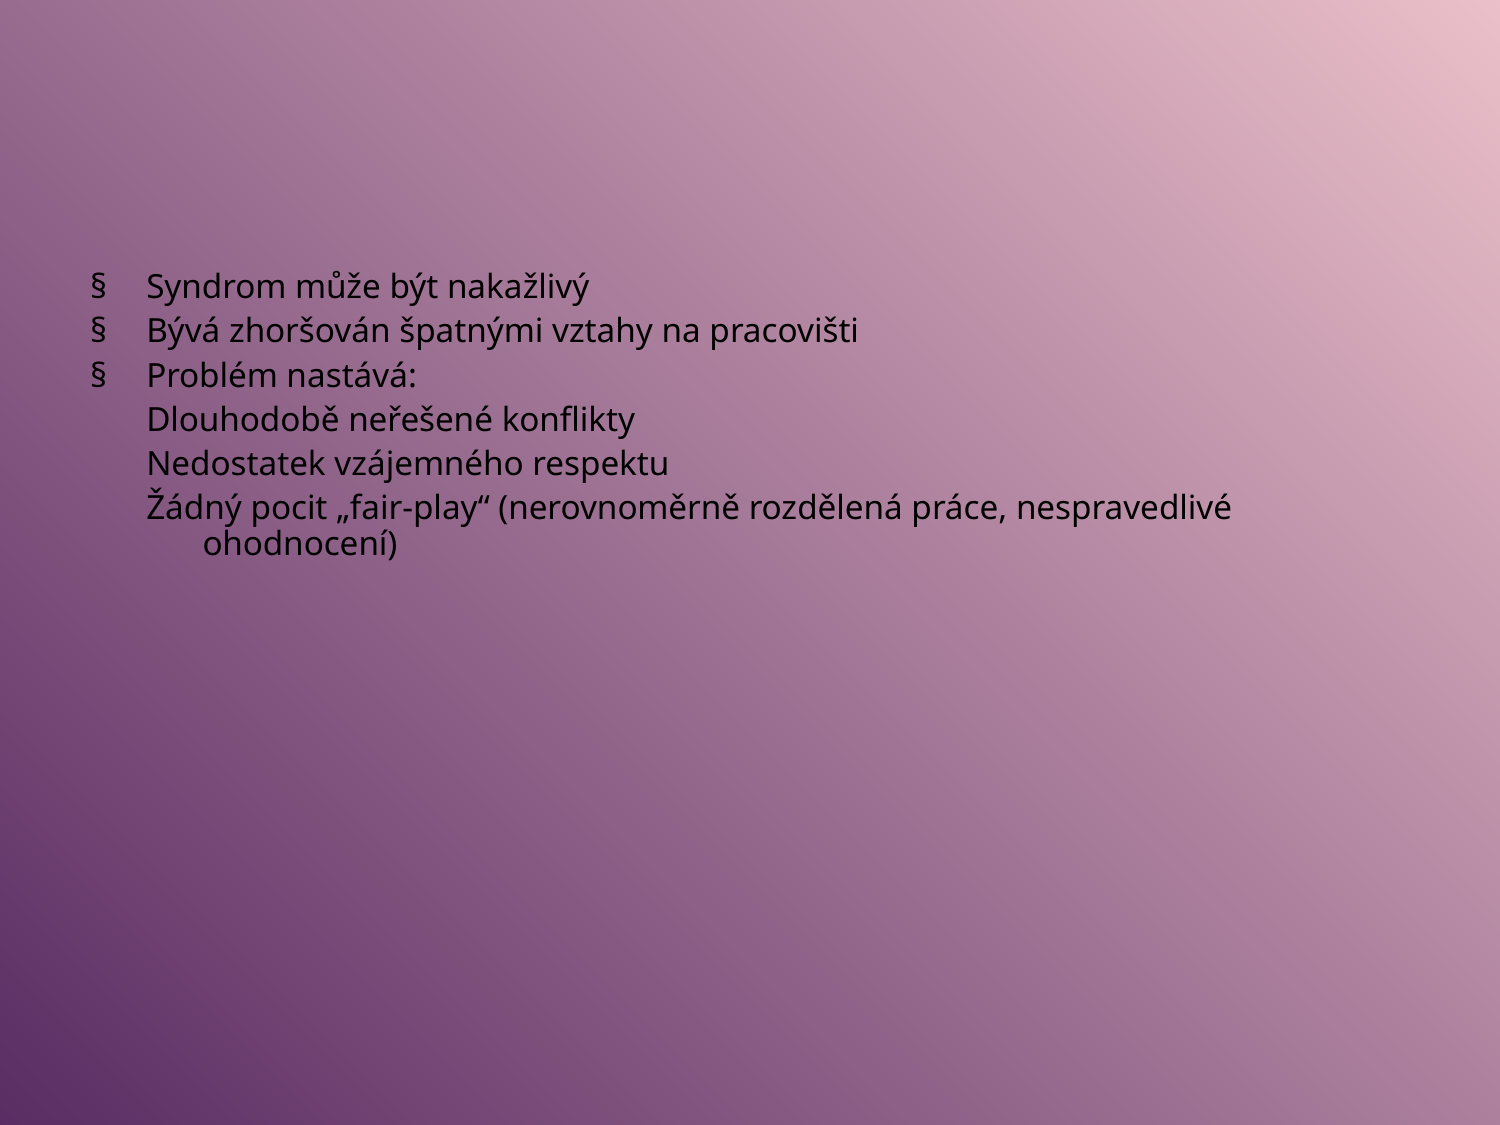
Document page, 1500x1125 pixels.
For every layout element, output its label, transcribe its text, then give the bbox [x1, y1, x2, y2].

list Syndrom může být nakažlivý Bývá zhoršován špatnými vztahy na pracovišti Problém nastává: Dlouhodobě neřešené konflikty Nedostatek vzájemného respektu Žádný pocit „fair-play“ (nerovnoměrně rozdělená práce, nespravedlivé ohodnocení) [75, 262, 1426, 1005]
